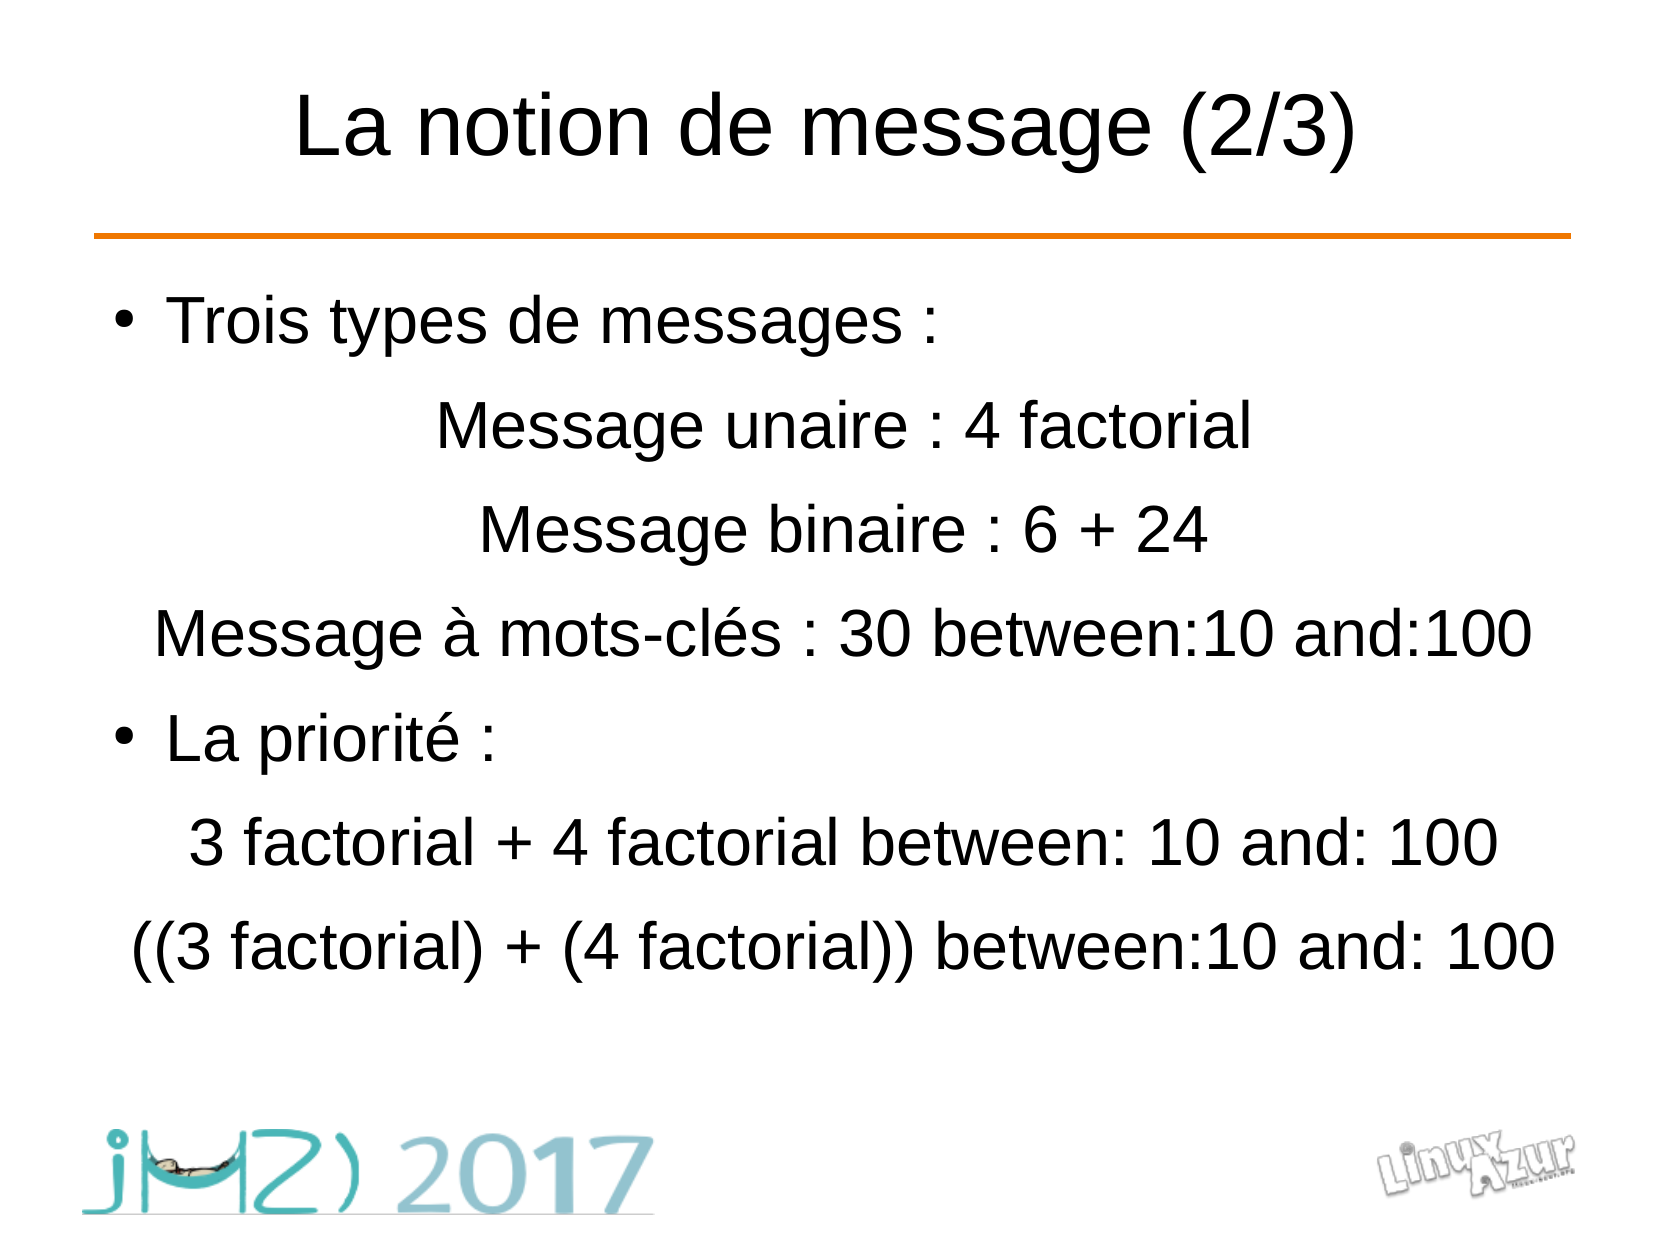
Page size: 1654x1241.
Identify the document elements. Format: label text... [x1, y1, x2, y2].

picture [82, 1129, 655, 1216]
list Trois types de messages : Message unaire : 4 factorial Message binaire : 6 + 24 Message à mots-clés : 30 between:10 and:100 La priorité : 3 factorial + 4 factorial between: 10 and: 100 ((3 factorial) + (4 factorial)) between:10 and: 100 [94, 283, 1595, 1075]
picture [1346, 1115, 1600, 1211]
title La notion de message (2/3) [82, 49, 1571, 201]
